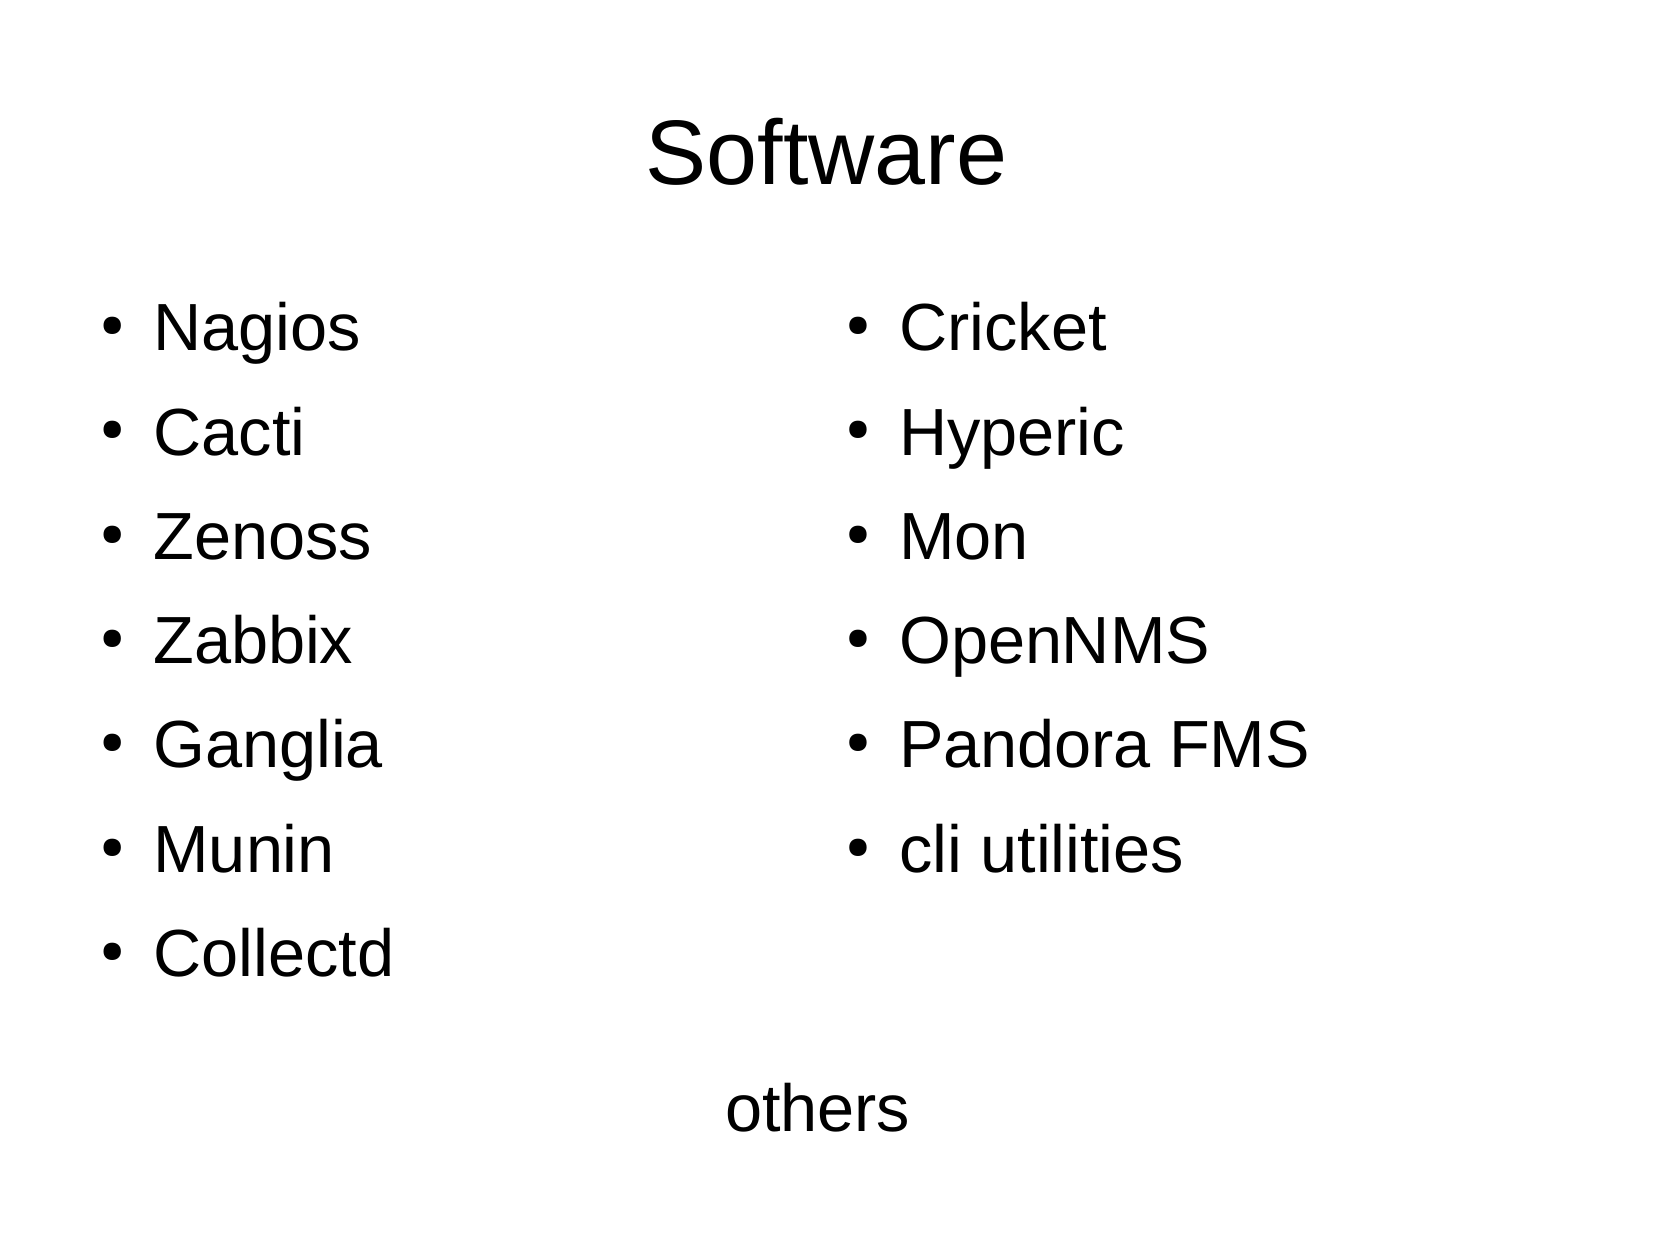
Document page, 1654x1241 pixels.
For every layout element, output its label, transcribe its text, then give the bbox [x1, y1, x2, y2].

list Cricket Hyperic Mon OpenNMS Pandora FMS cli utilities [828, 290, 1539, 1010]
title others [105, 1005, 1531, 1213]
list Nagios Cacti Zenoss Zabbix Ganglia Munin Collectd [82, 290, 793, 1010]
title Software [82, 49, 1571, 257]
